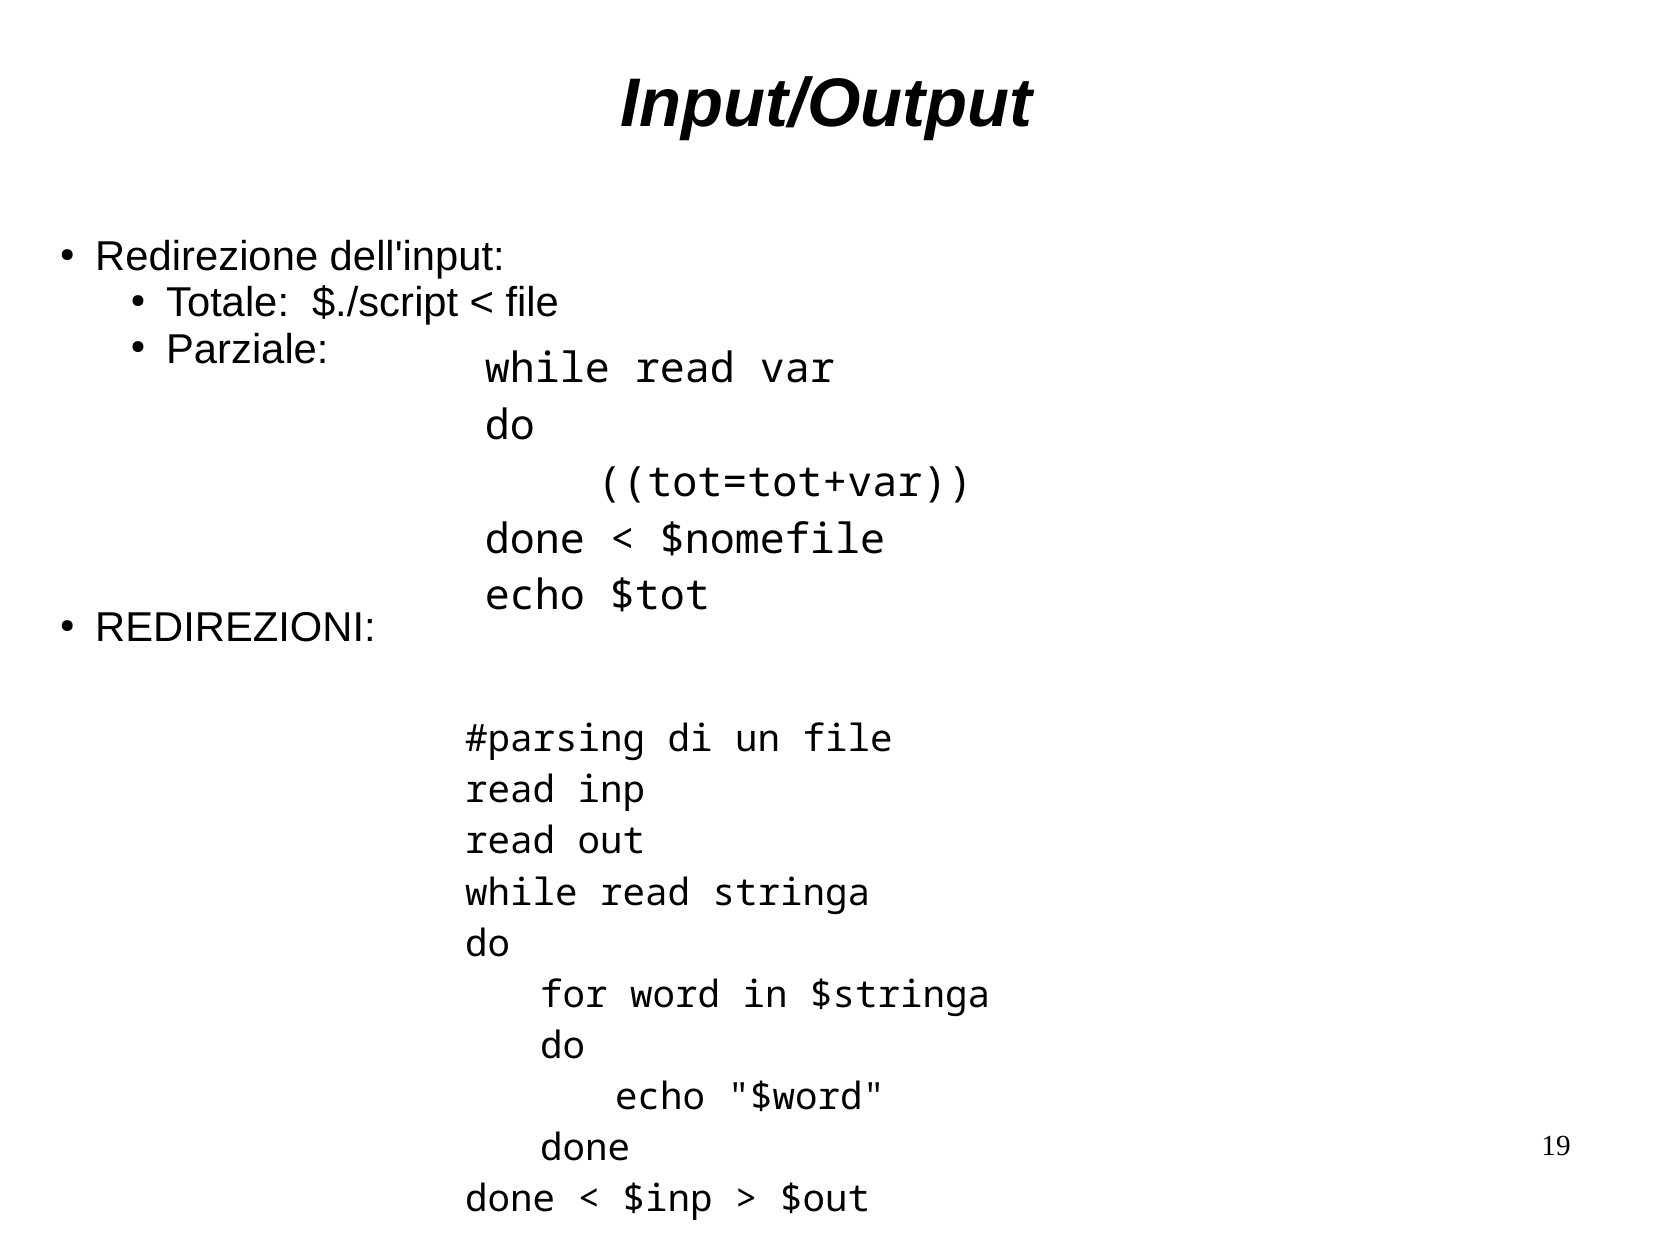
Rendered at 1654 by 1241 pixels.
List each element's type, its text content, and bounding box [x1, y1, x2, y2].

text_box while read var do ((tot=tot+var)) done < $nomefile echo $tot [470, 330, 1086, 588]
title Input/Output [82, 50, 1571, 249]
text_box Redirezione dell'input: Totale: $./script < file Parziale: REDIREZIONI: [45, 225, 1501, 757]
text_box #parsing di un file read inp read out while read stringa do for word in $stringa do echo "$word" done done < $inp > $out [450, 704, 1606, 1241]
